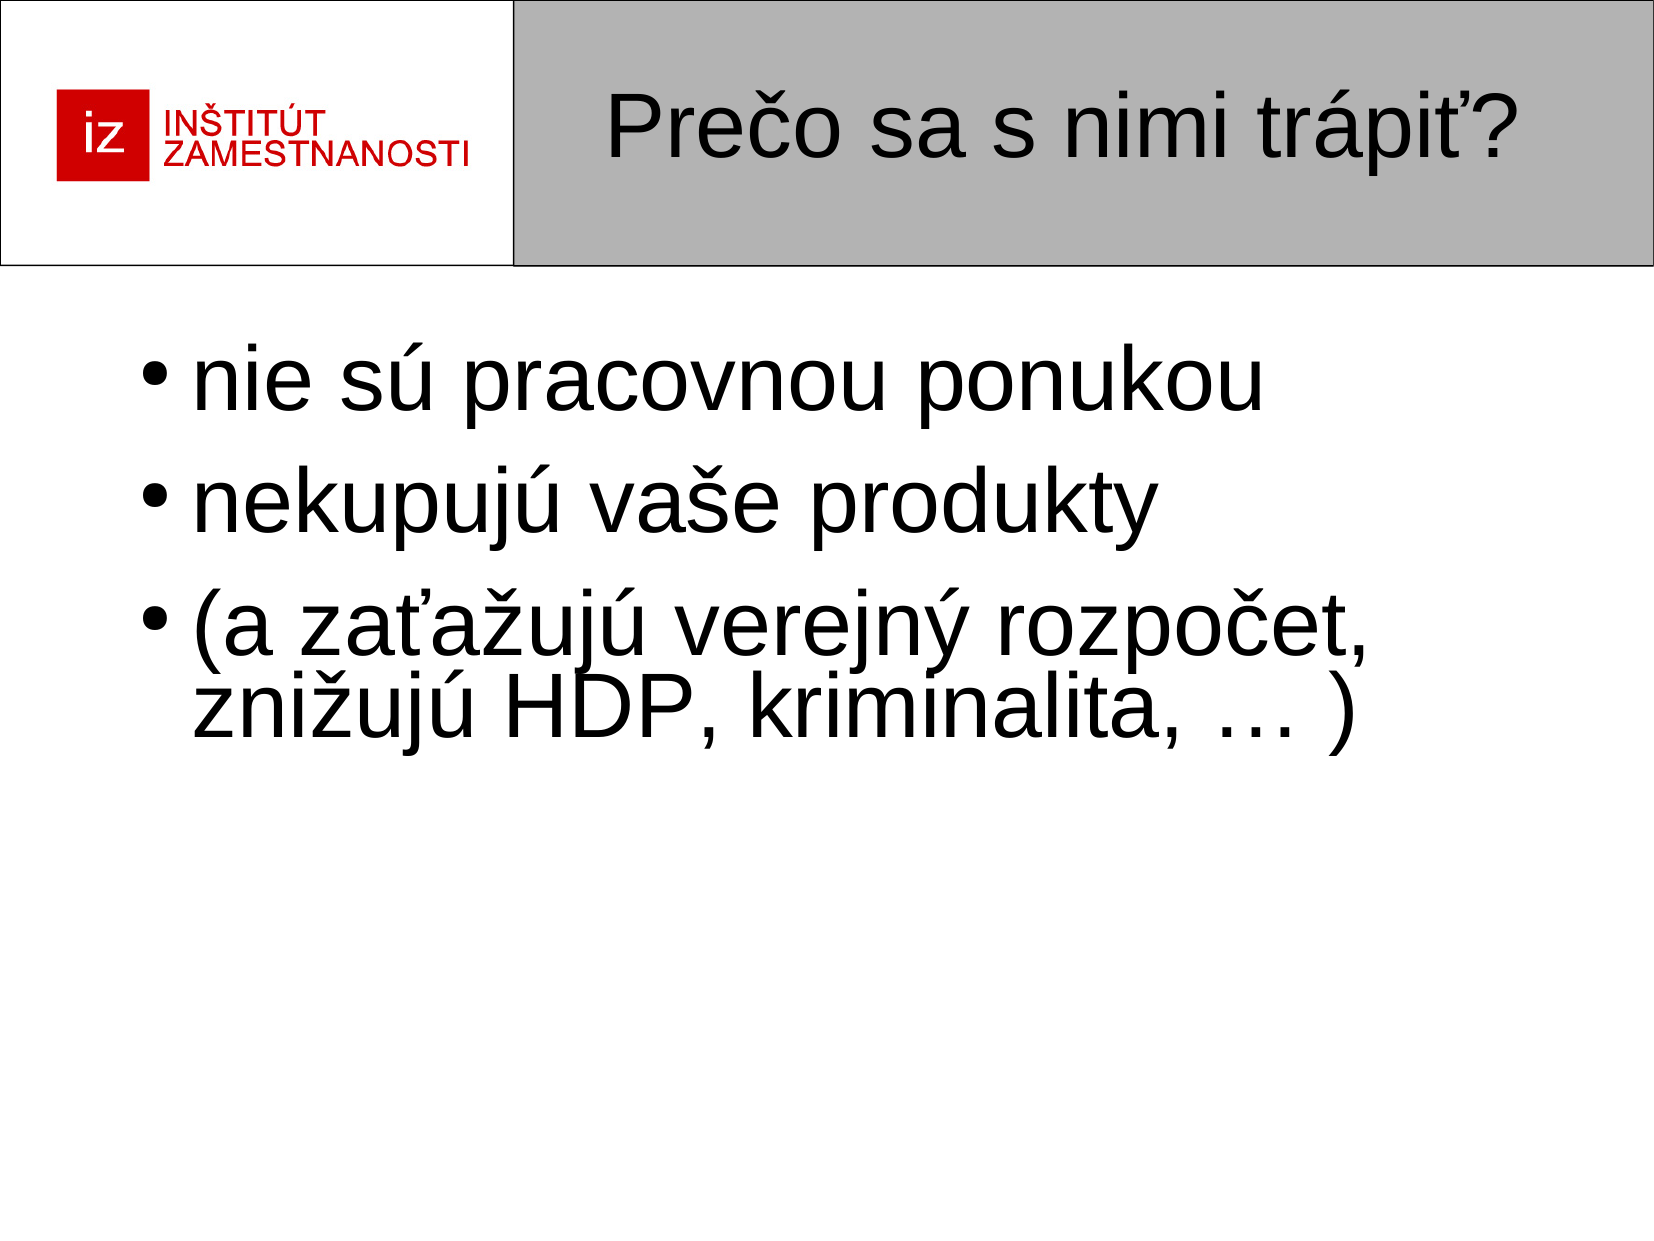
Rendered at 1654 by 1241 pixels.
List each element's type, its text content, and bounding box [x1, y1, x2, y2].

picture [5, 8, 512, 257]
list nie sú pracovnou ponukou nekupujú vaše produkty (a zaťažujú verejný rozpočet, znižujú HDP, kriminalita, … ) [121, 344, 1533, 1126]
title Prečo sa s nimi trápiť? [561, 29, 1565, 237]
